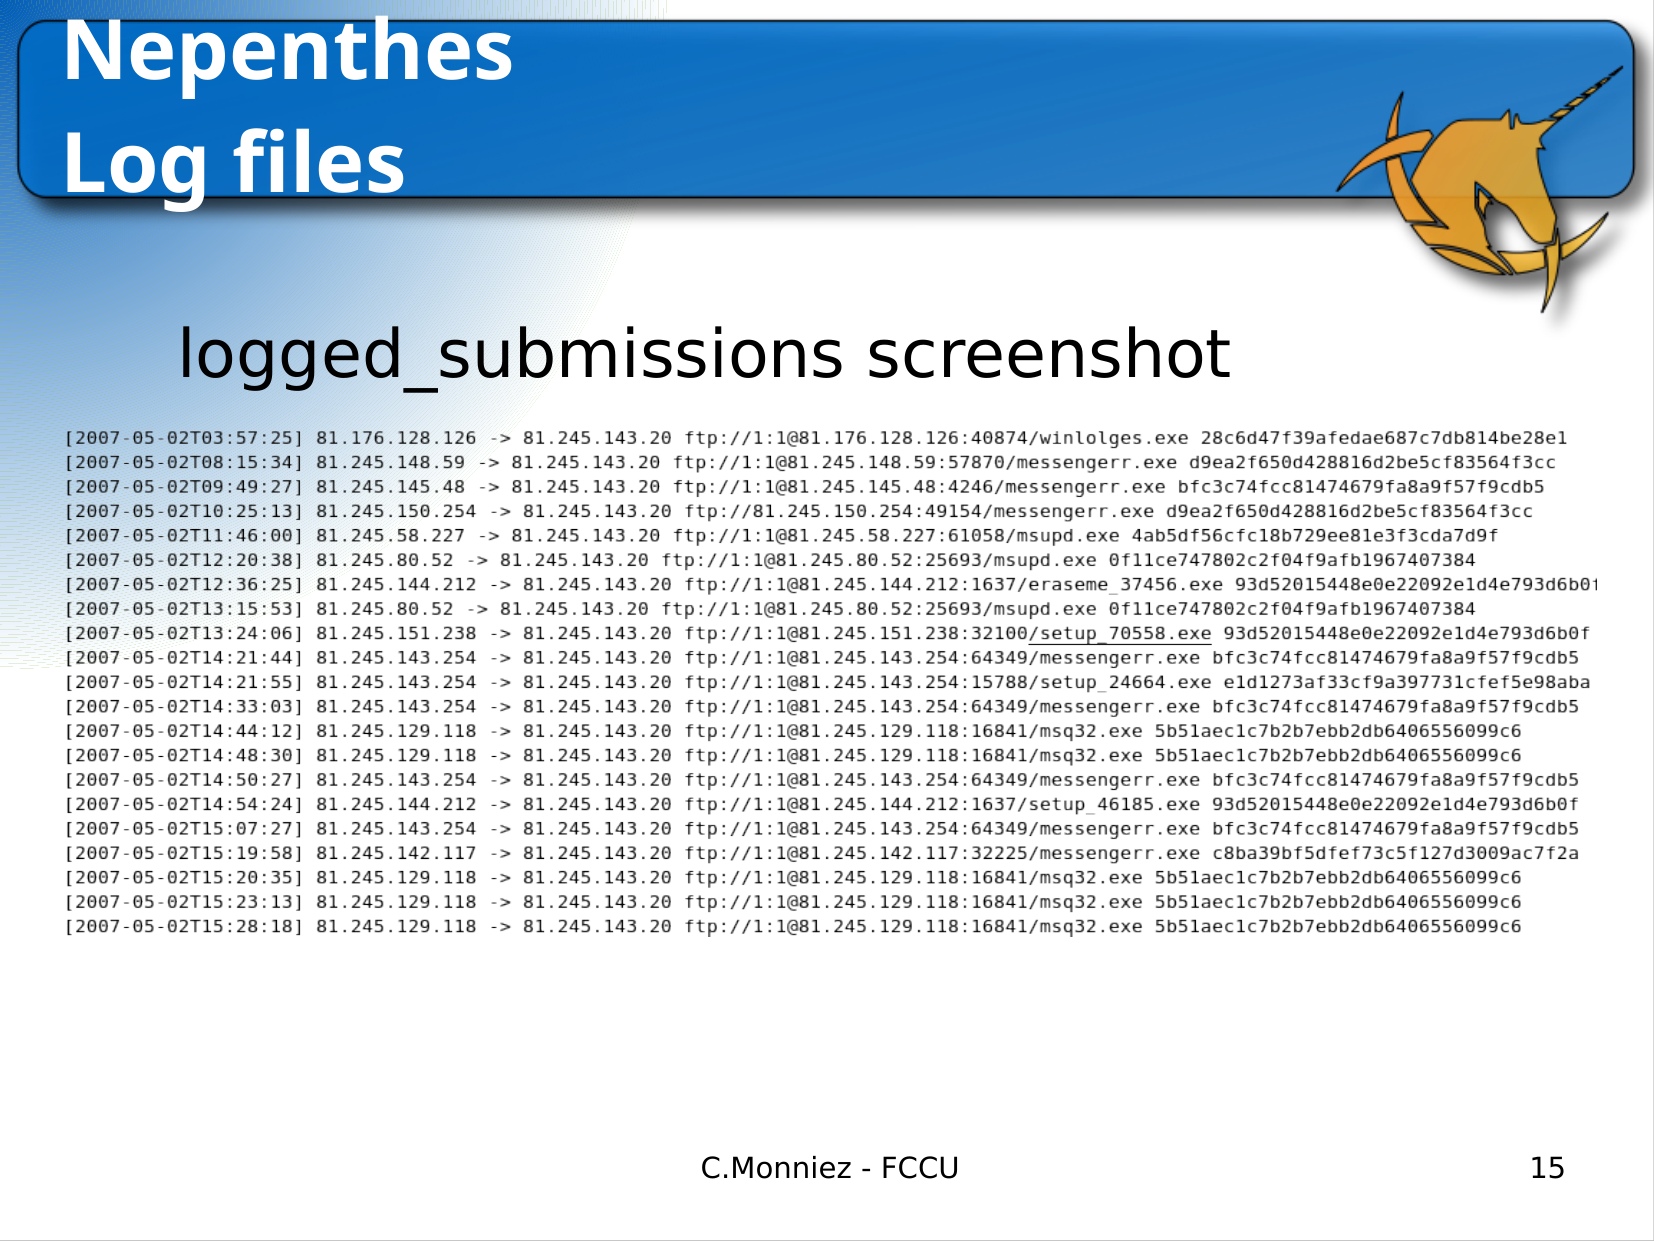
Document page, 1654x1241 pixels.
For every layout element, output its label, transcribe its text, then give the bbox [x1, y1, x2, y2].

picture [0, 0, 1654, 1241]
list logged_submissions screenshot [159, 315, 1648, 471]
title Nepenthes Log files [59, 0, 1388, 208]
